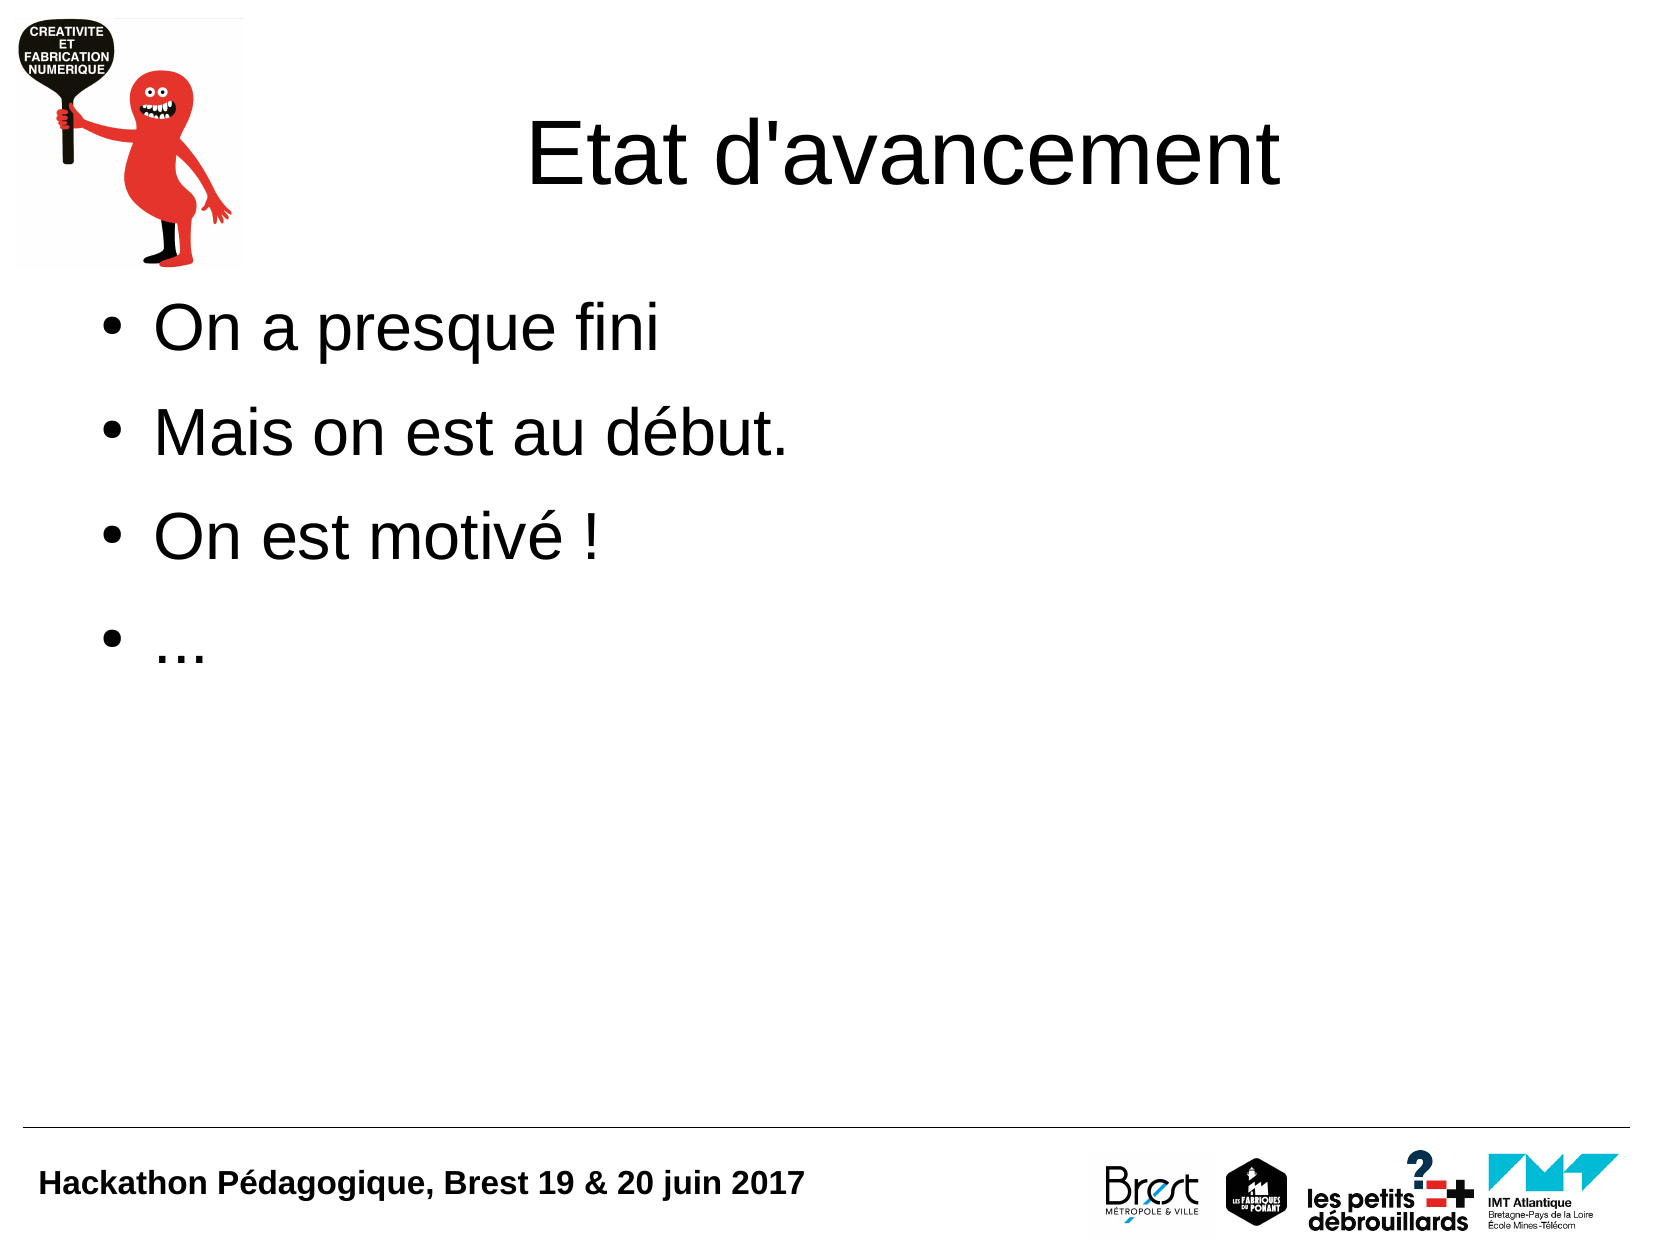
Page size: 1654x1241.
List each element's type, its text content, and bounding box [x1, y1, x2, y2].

picture [1308, 1150, 1474, 1231]
list On a presque fini Mais on est au début. On est motivé ! ... [82, 290, 1571, 1109]
picture [1086, 1151, 1218, 1240]
picture [15, 18, 243, 269]
text_box Hackathon Pédagogique, Brest 19 & 20 juin 2017 [23, 1157, 945, 1210]
title Etat d'avancement [236, 49, 1571, 257]
picture [1488, 1153, 1619, 1229]
picture [1226, 1158, 1287, 1226]
